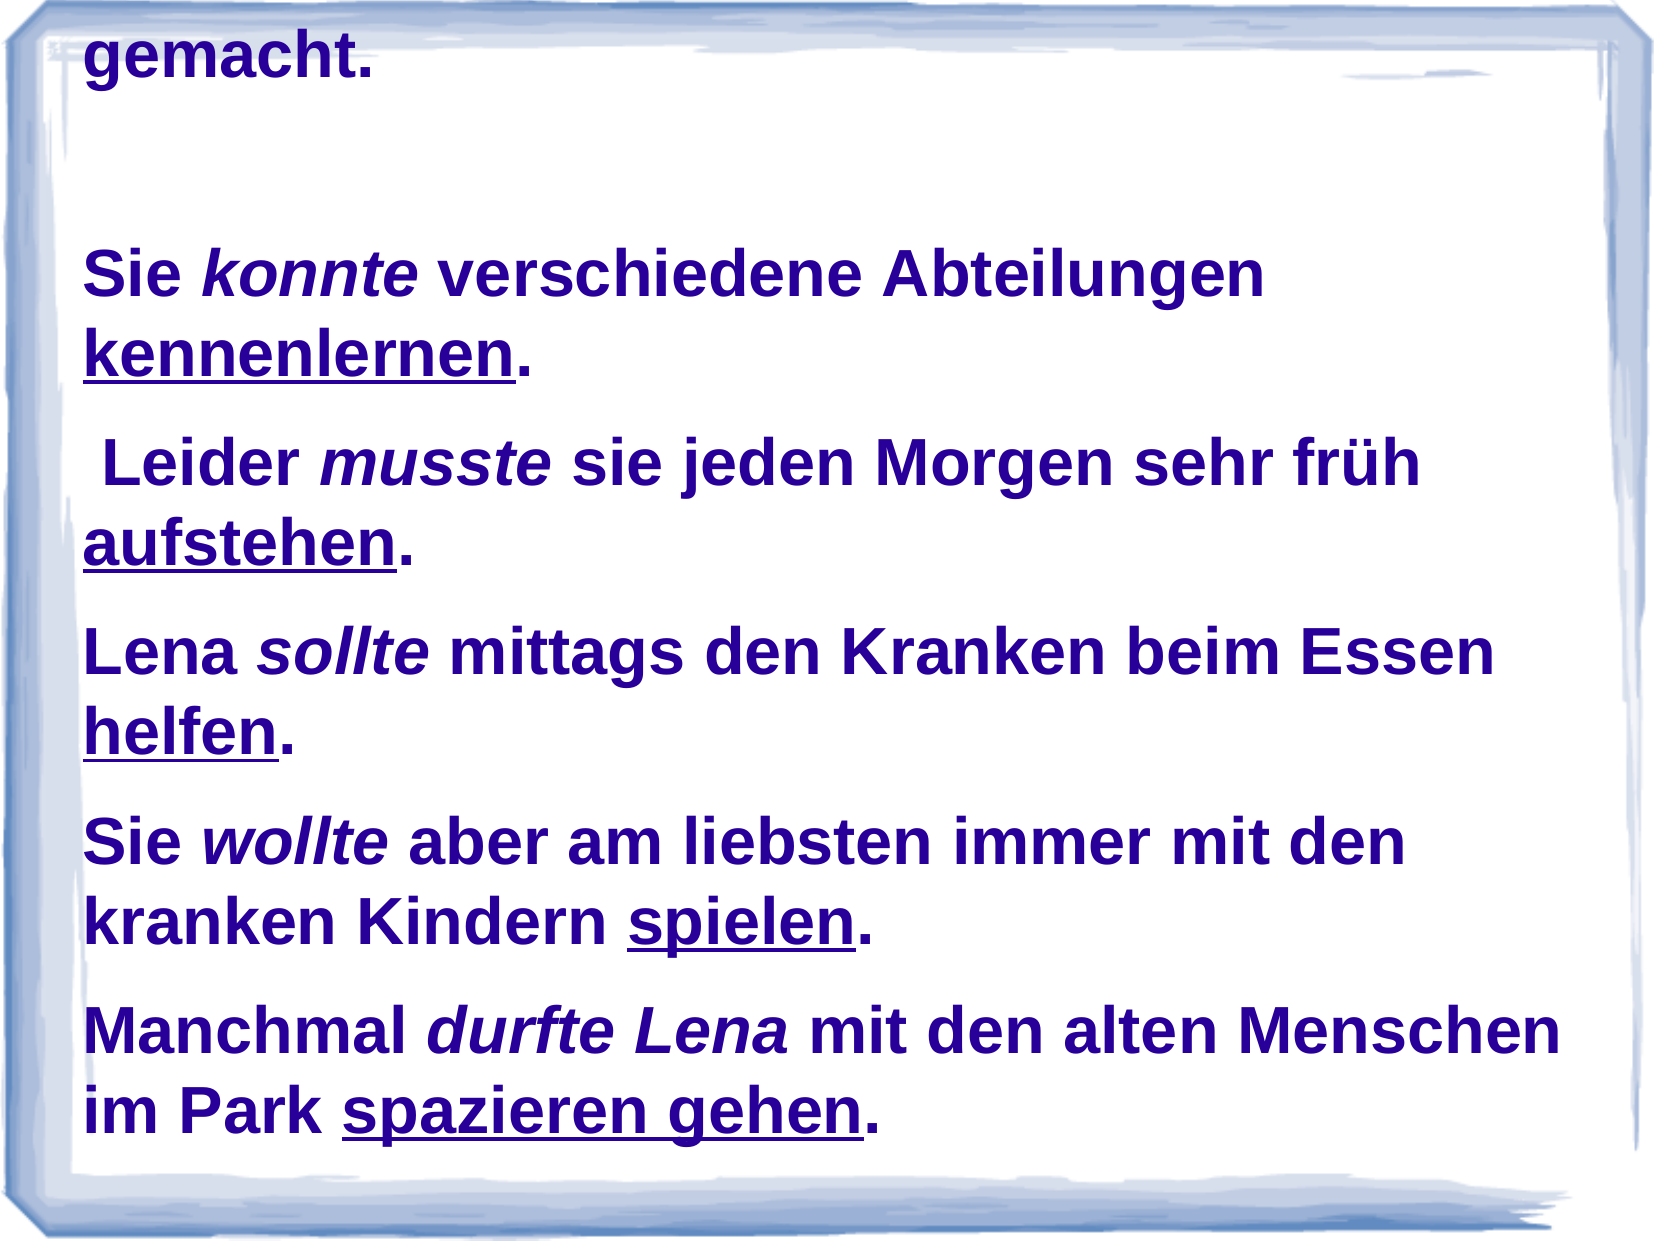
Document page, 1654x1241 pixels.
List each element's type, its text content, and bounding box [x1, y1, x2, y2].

subtitle Lena hat ihr Praktikum im Krankenhaus gemacht. Sie konnte verschiedene Abteilungen kennenlernen. Leider musste sie jeden Morgen sehr früh aufstehen. Lena sollte mittags den Kranken beim Essen helfen. Sie wollte aber am liebsten immer mit den kranken Kindern spielen. Manchmal durfte Lena mit den alten Menschen im Park spazieren gehen. [82, 0, 1571, 1123]
